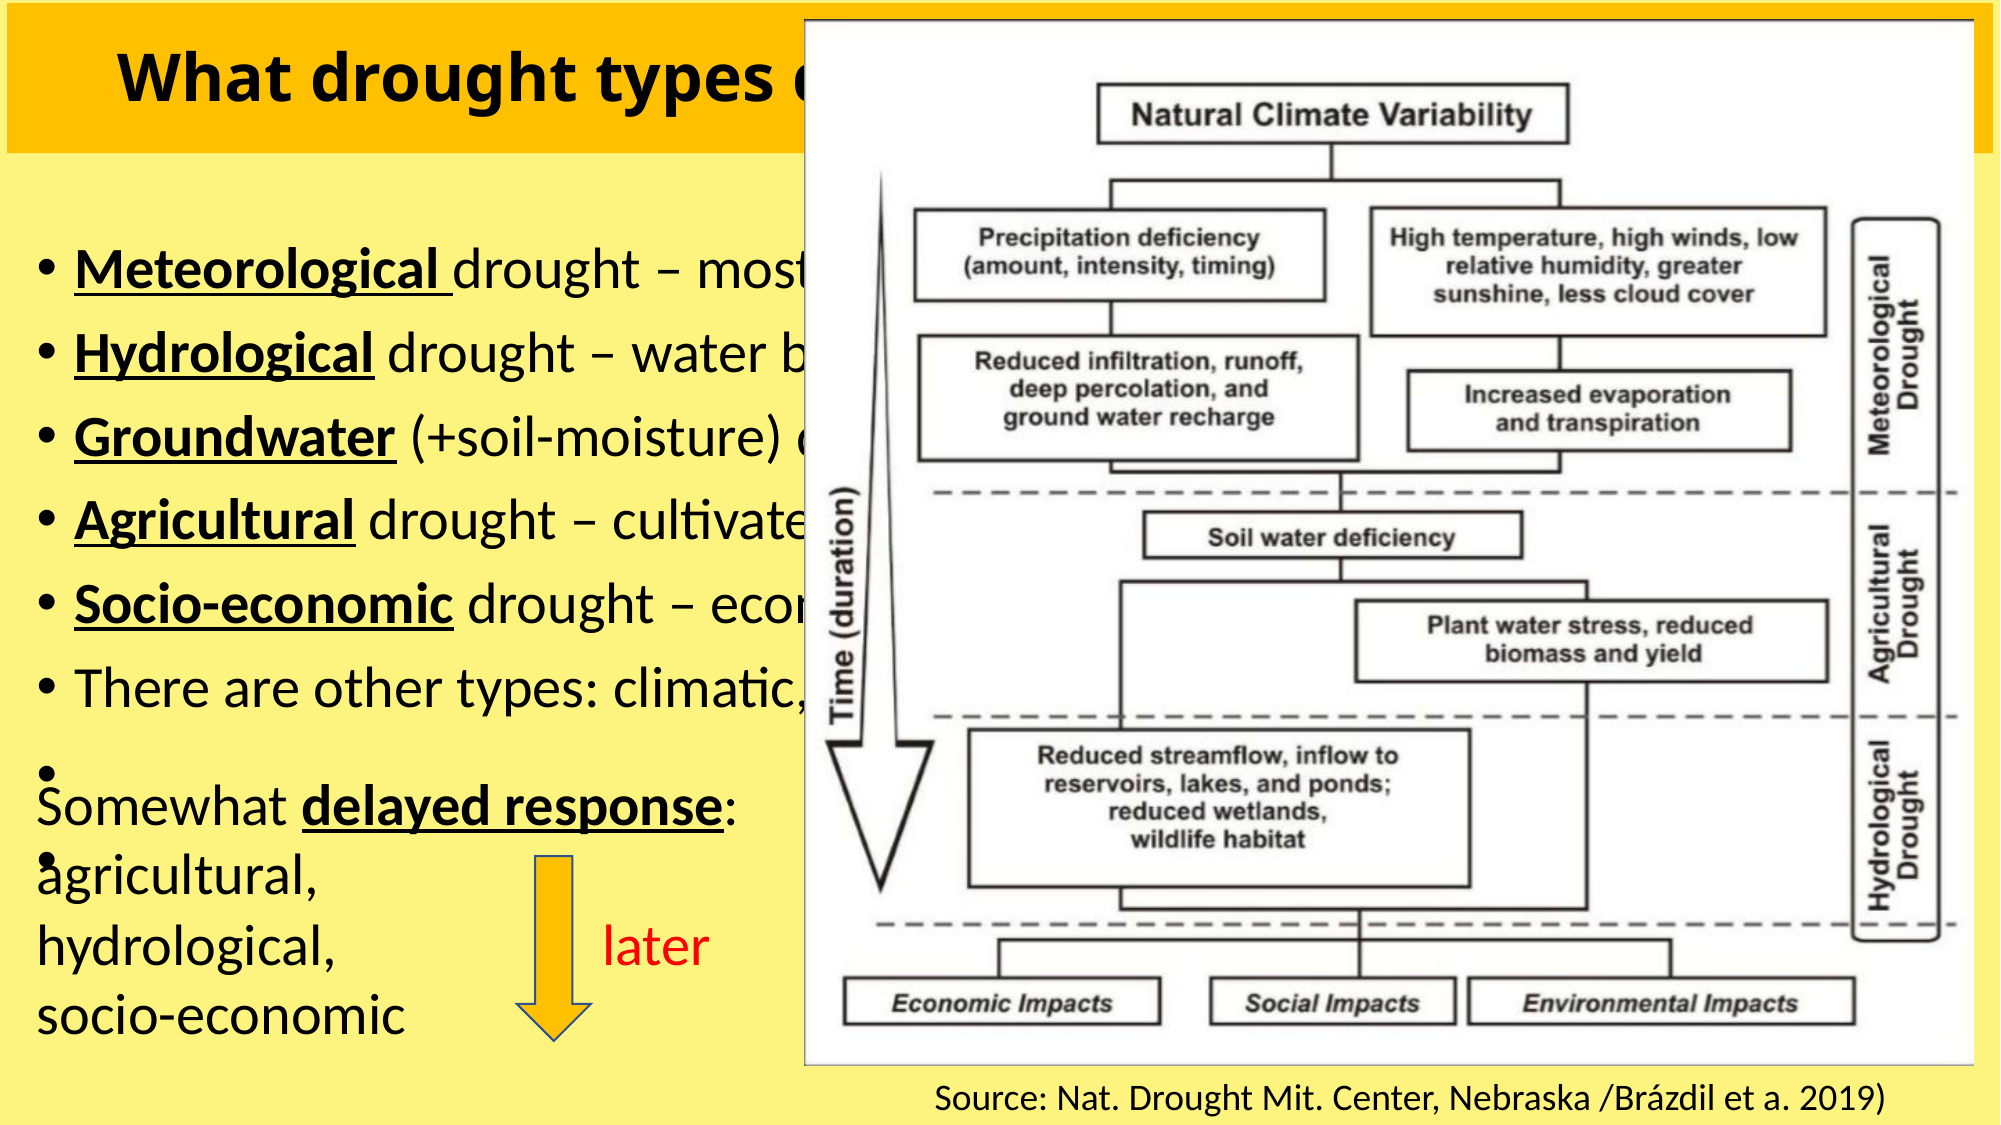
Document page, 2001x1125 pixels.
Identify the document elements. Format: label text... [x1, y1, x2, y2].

text_box Source: Nat. Drought Mit. Center, Nebraska /Brázdil et a. 2019) [919, 1065, 1914, 1125]
title What drought types documentary evidence captures? [7, 3, 1993, 154]
picture [804, 19, 1974, 1066]
list Meteorological drought – most direct: beg./end/duration of no-rain period Hydrological drought – water bodies:very low water levels (e.g hungerstones) Groundwater (+soil-moisture) drought Agricultural drought – cultivated vegetation, harvested goods Socio-economic drought – economic problems,s socio-economic response There are other types: climatic, ecological, edaphic etc. – not very important [21, 231, 804, 734]
text_box Somewhat delayed response: agricultural, hydrological, later socio-economic [21, 759, 785, 1103]
text_box [516, 856, 591, 1041]
